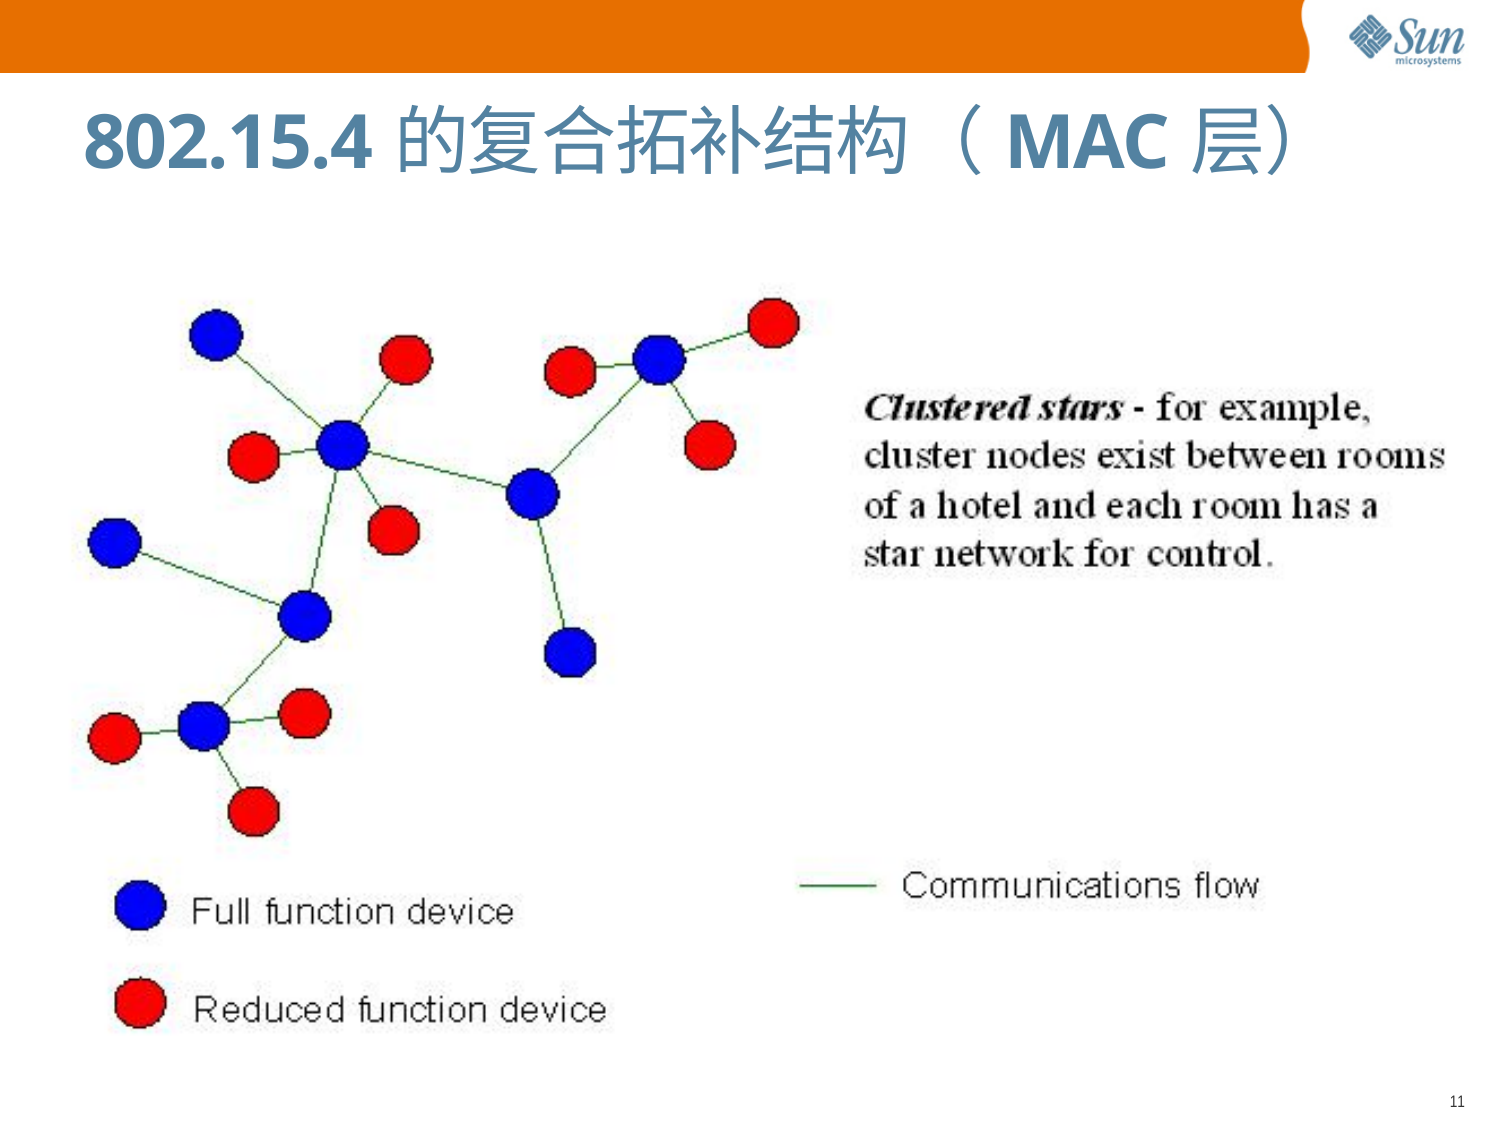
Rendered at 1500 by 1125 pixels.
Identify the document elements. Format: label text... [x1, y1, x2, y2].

title 802.15.4的复合拓补结构（MAC层） [83, 94, 1446, 199]
picture [0, 266, 1483, 1051]
picture [0, 0, 1500, 73]
